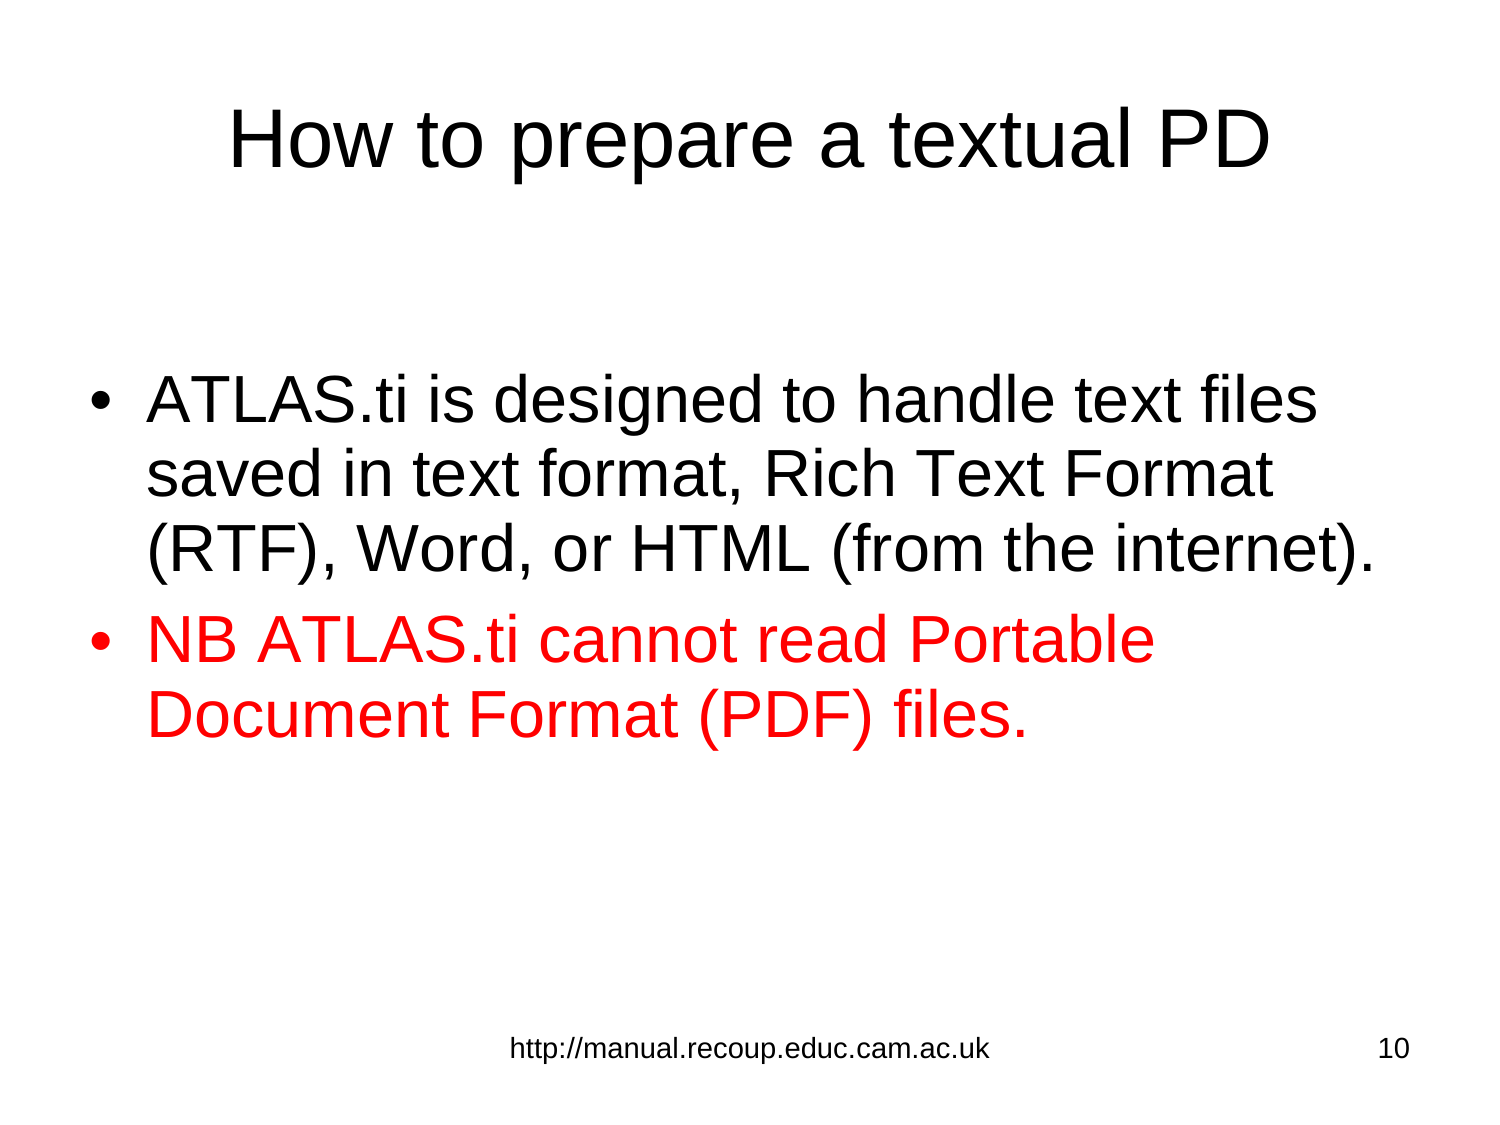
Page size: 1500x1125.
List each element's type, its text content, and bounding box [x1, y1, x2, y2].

title How to prepare a textual PD [75, 45, 1426, 233]
list ATLAS.ti is designed to handle text files saved in text format, Rich Text Format (RTF), Word, or HTML (from the internet). NB ATLAS.ti cannot read Portable Document Format (PDF) files. [75, 262, 1426, 1006]
